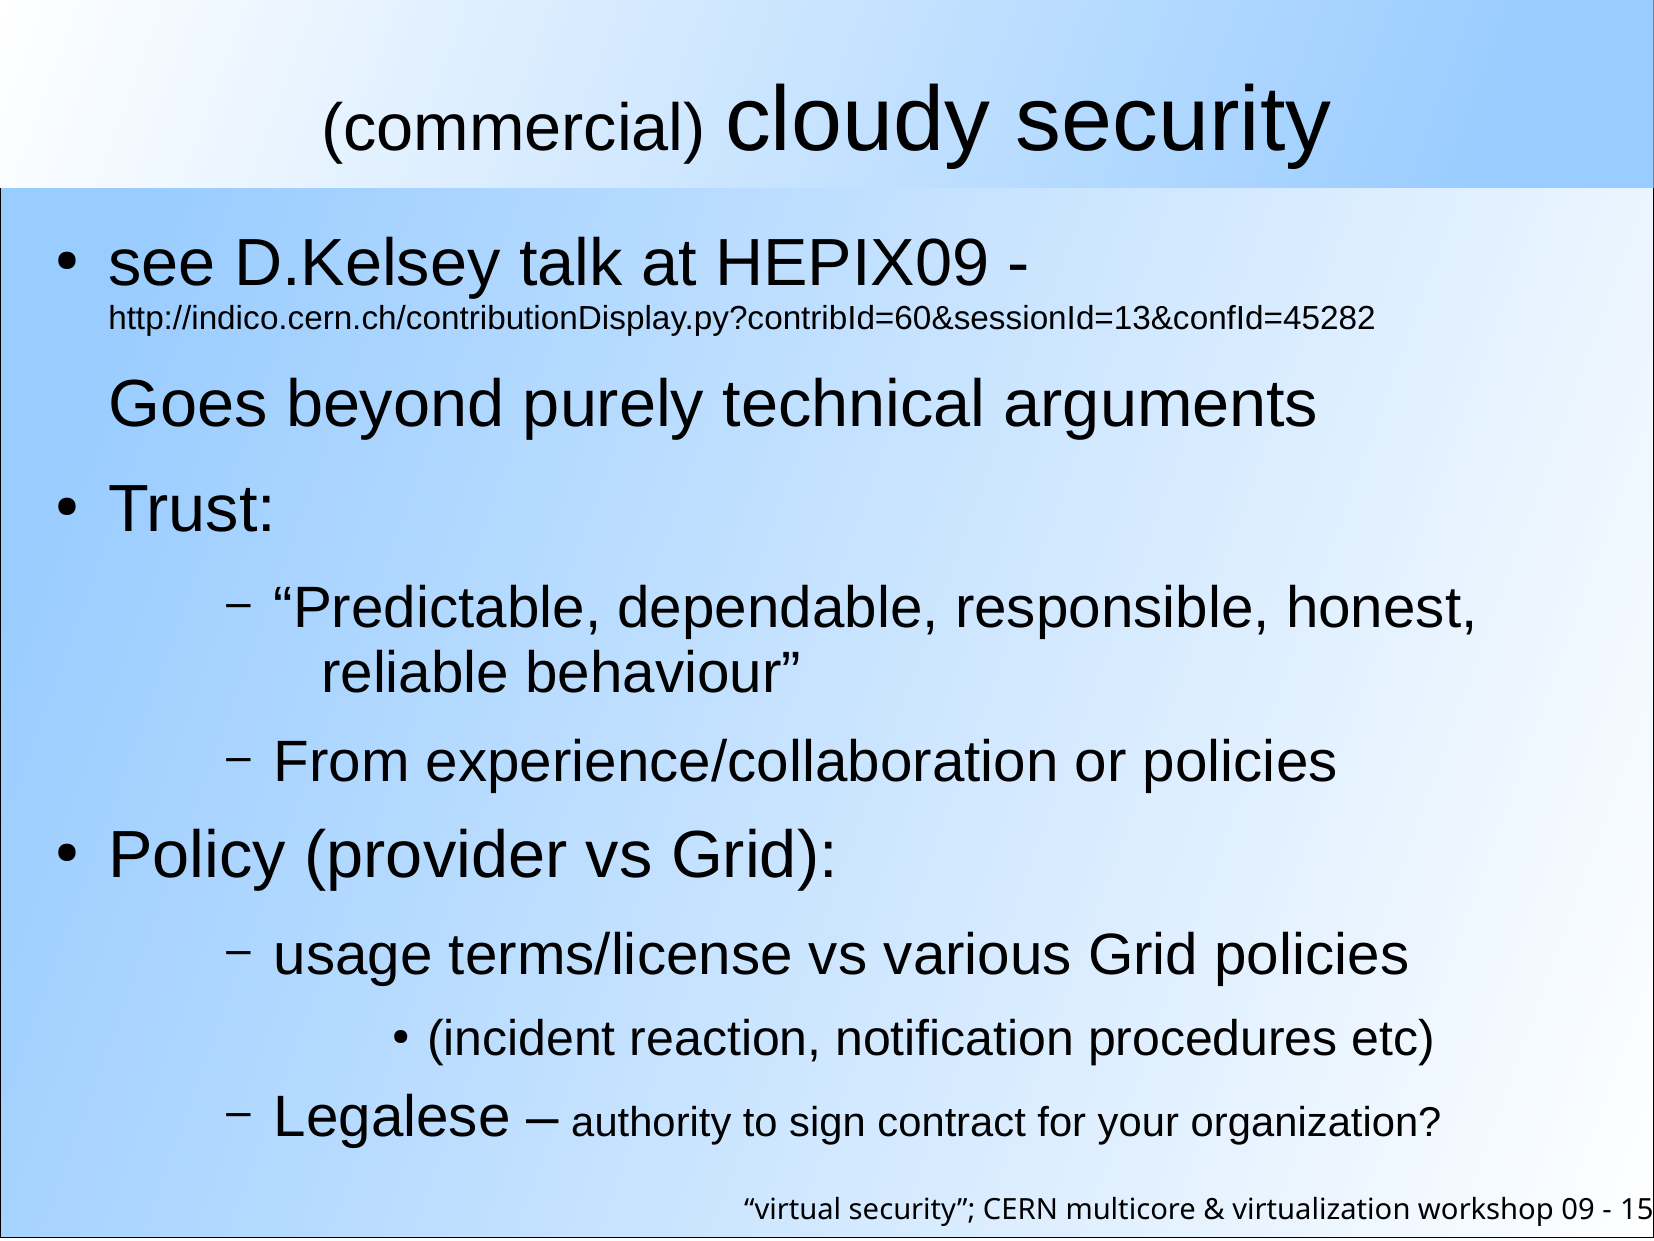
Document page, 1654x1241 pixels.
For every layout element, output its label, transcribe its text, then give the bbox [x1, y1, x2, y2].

title (commercial) cloudy security [82, 49, 1571, 188]
list see D.Kelsey talk at HEPIX09 - http://indico.cern.ch/contributionDisplay.py?contribId=60&sessionId=13&confId=45282 Goes beyond purely technical arguments Trust: “Predictable, dependable, responsible, honest, reliable behaviour” From experience/collaboration or policies Policy (provider vs Grid): usage terms/license vs various Grid policies (incident reaction, notification procedures etc) Legalese – authority to sign contract for your organization? [37, 225, 1613, 1186]
